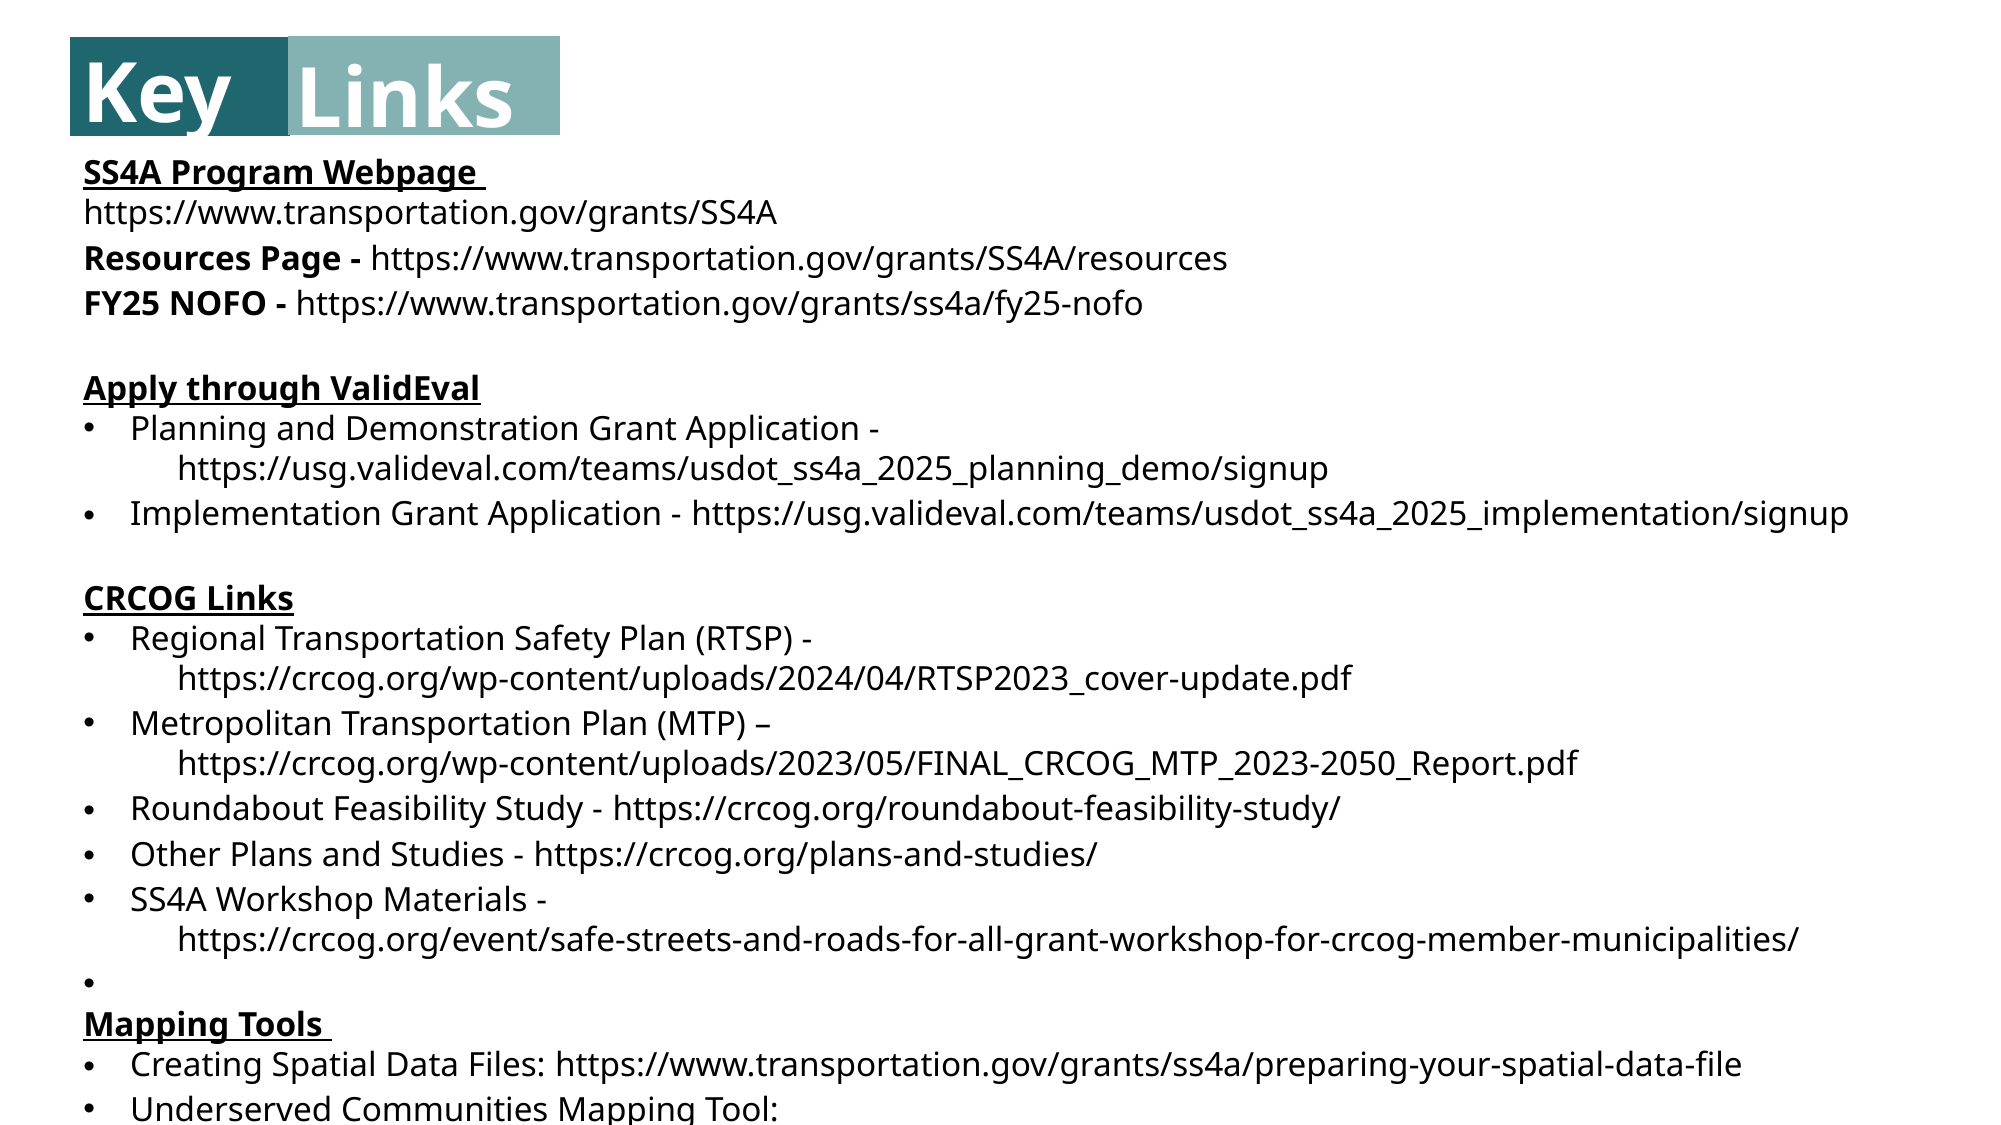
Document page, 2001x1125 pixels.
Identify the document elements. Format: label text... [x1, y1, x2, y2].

text_box Key [67, 31, 365, 148]
text_box SS4A Program Webpage https://www.transportation.gov/grants/SS4A Resources Page - https://www.transportation.gov/grants/SS4A/resources FY25 NOFO - https://www.transportation.gov/grants/ss4a/fy25-nofo Apply through ValidEval Planning and Demonstration Grant Application - https://usg.valideval.com/teams/usdot_ss4a_2025_planning_demo/signup Implementation Grant Application - https://usg.valideval.com/teams/usdot_ss4a_2025_implementation/signup CRCOG Links Regional Transportation Safety Plan (RTSP) - https://crcog.org/wp-content/uploads/2024/04/RTSP2023_cover-update.pdf Metropolitan Transportation Plan (MTP) – https://crcog.org/wp-content/uploads/2023/05/FINAL_CRCOG_MTP_2023-2050_Report.pdf Roundabout Feasibility Study - https://crcog.org/roundabout-feasibility-study/ Other Plans and Studies - https://crcog.org/plans-and-studies/ SS4A Workshop Materials - https://crcog.org/event/safe-streets-and-roads-for-all-grant-workshop-for-crcog-member-municipalities/ Mapping Tools Creating Spatial Data Files: https://www.transportation.gov/grants/ss4a/preparing-your-spatial-data-file Underserved Communities Mapping Tool: https://usdot.maps.arcgis.com/apps/dashboards/9806be8527b14f93be311f0fb57d336e [68, 143, 1997, 1089]
text_box Links [280, 36, 578, 143]
